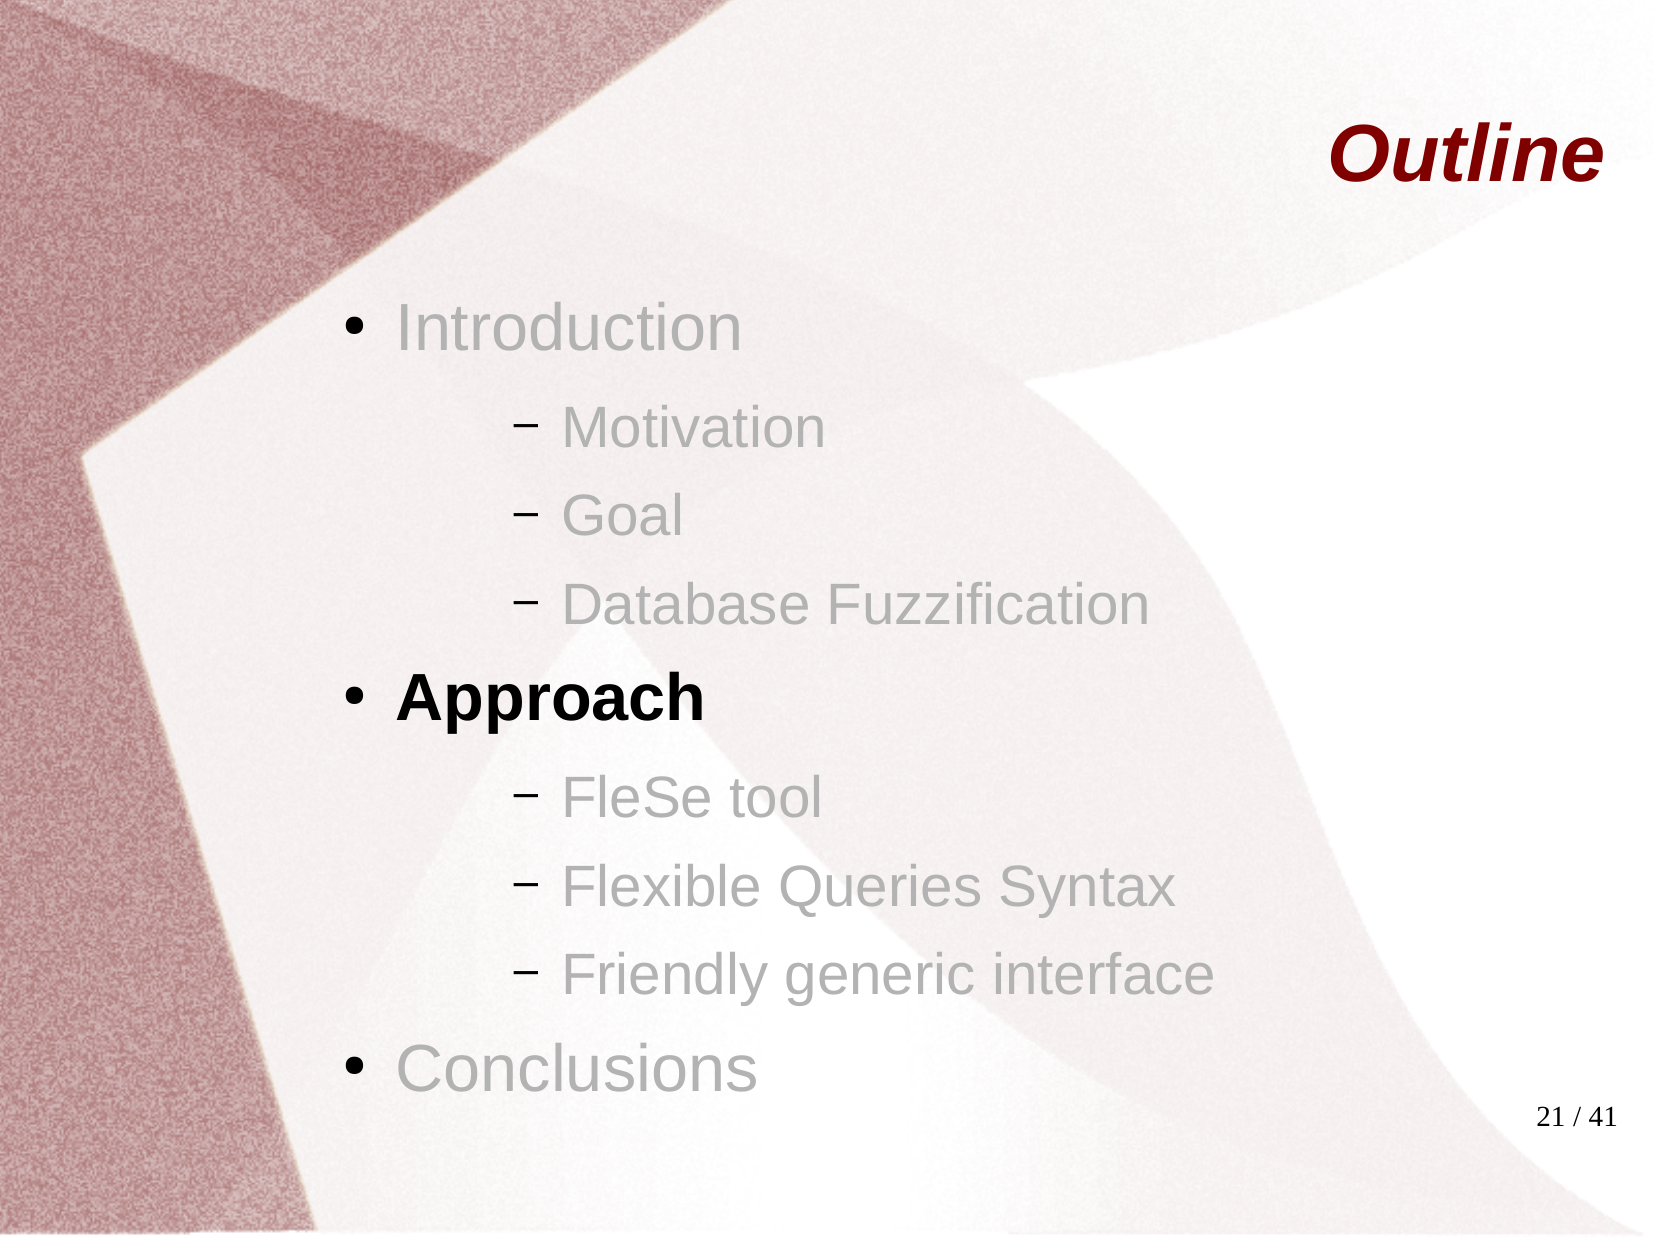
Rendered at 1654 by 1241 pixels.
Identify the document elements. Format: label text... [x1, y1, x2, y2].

list Introduction Motivation Goal Database Fuzzification Approach FleSe tool Flexible Queries Syntax Friendly generic interface Conclusions [324, 290, 1601, 1106]
title Outline [596, 49, 1607, 257]
picture [0, 0, 1654, 1241]
